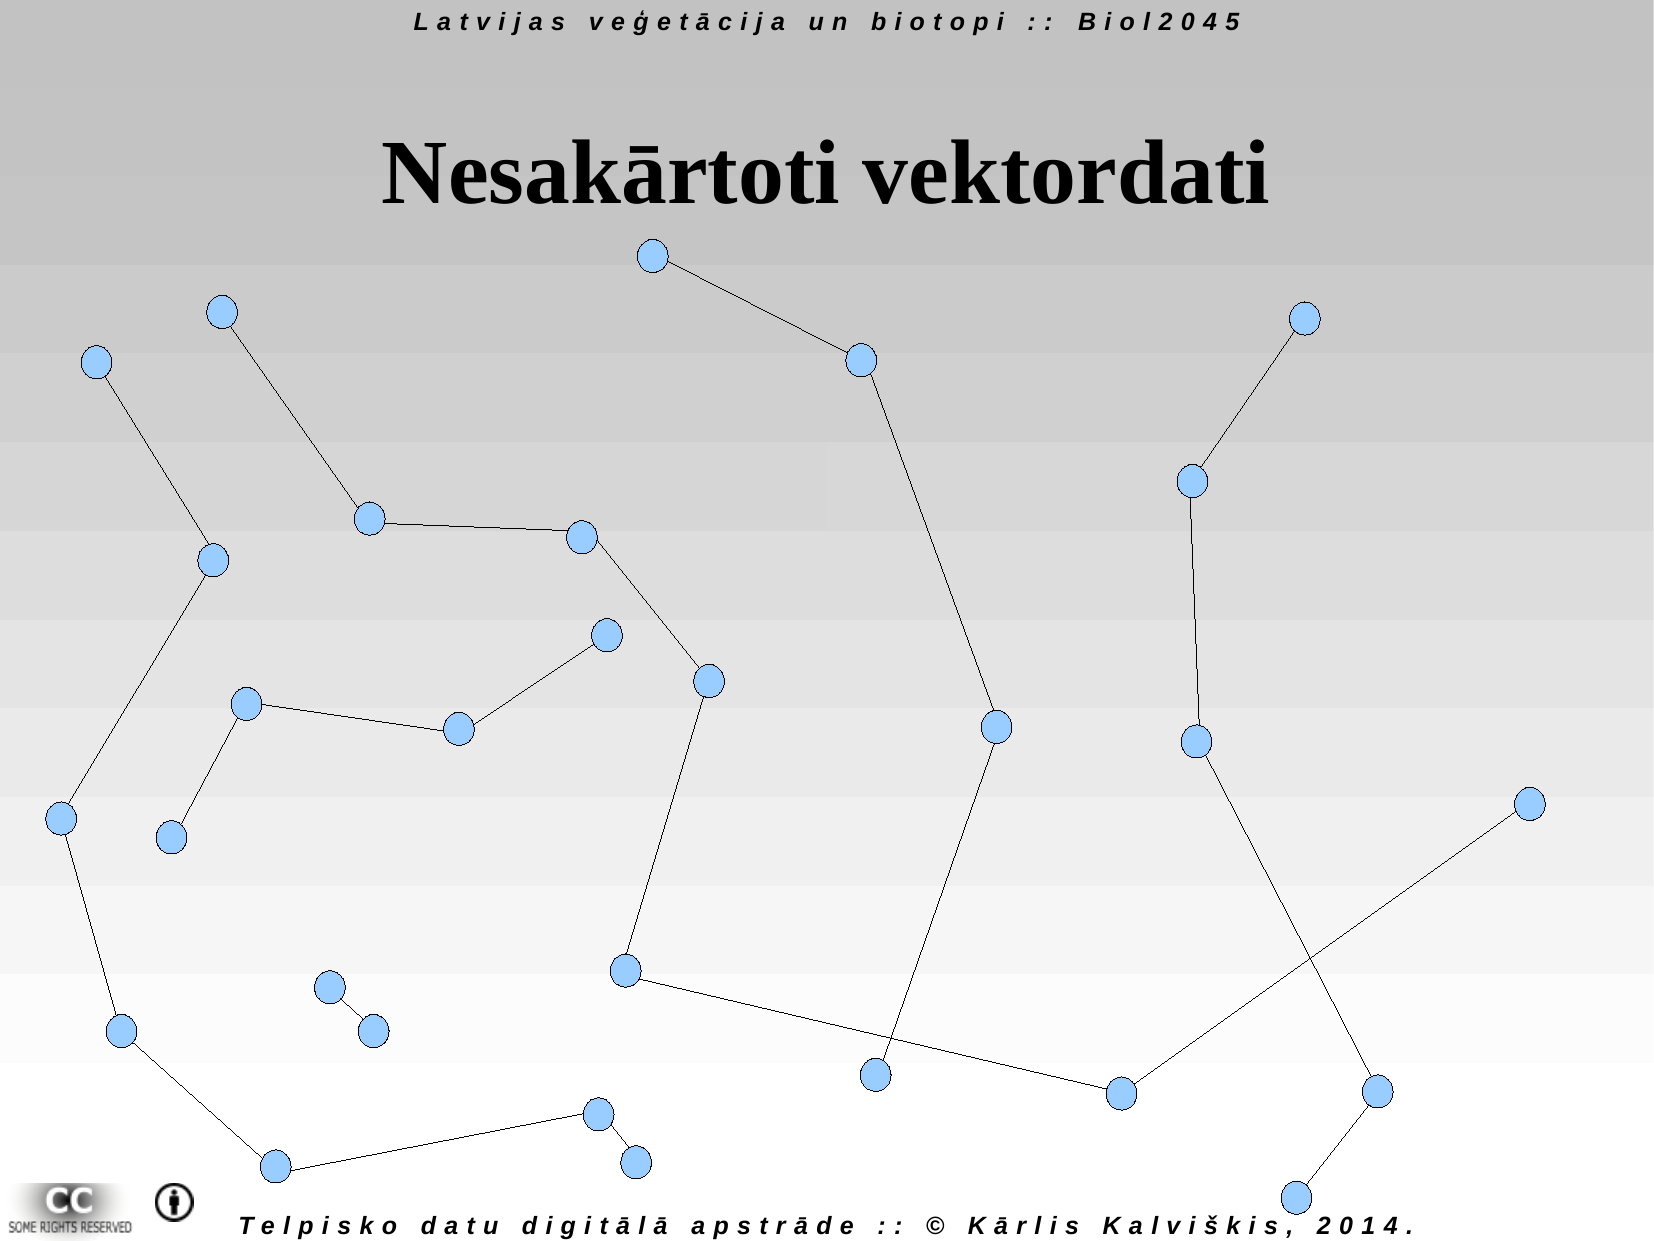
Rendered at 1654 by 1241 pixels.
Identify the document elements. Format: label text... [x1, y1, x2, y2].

text_box [1181, 724, 1212, 758]
text_box [591, 618, 623, 652]
text_box [637, 239, 669, 273]
text_box [1362, 1074, 1394, 1108]
text_box [1106, 1076, 1137, 1111]
picture [0, 0, 1654, 1241]
text_box [610, 953, 642, 988]
text_box [1514, 787, 1546, 821]
text_box [358, 1014, 390, 1048]
text_box [260, 1149, 292, 1183]
text_box [693, 664, 725, 698]
title Nesakārtoti vektordati [29, 0, 1625, 557]
text_box [45, 801, 77, 836]
text_box [354, 501, 386, 536]
text_box [1177, 464, 1208, 498]
text_box [231, 687, 262, 721]
text_box [106, 1014, 137, 1048]
text_box [860, 1058, 892, 1092]
text_box [156, 820, 187, 854]
text_box [206, 295, 238, 329]
text_box [197, 543, 229, 577]
text_box [845, 343, 877, 377]
text_box [583, 1097, 615, 1131]
text_box [1289, 301, 1321, 336]
text_box [1281, 1181, 1312, 1215]
text_box [566, 520, 598, 554]
text_box [620, 1145, 652, 1179]
text_box [81, 345, 112, 379]
text_box [981, 710, 1012, 744]
text_box [314, 970, 346, 1004]
text_box [443, 712, 475, 746]
